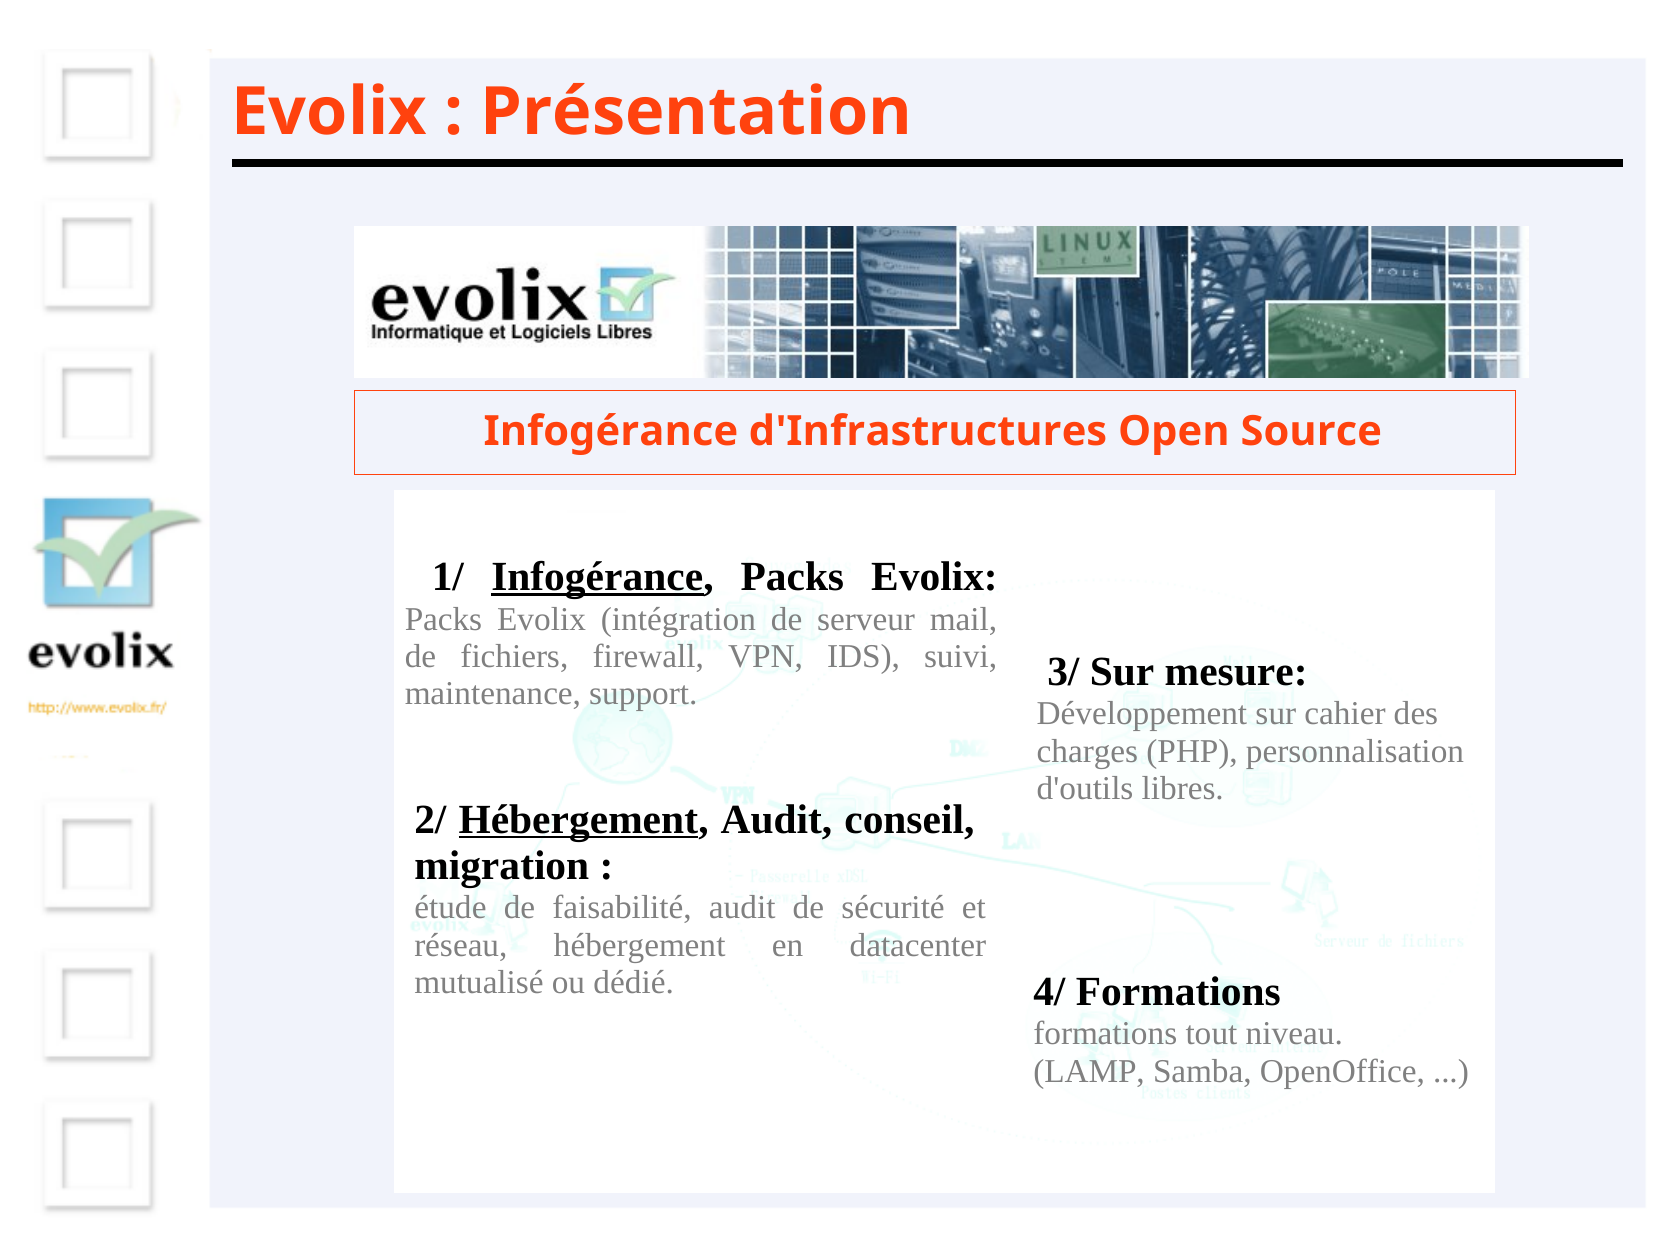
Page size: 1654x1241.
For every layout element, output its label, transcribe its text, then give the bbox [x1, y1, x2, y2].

text_box Infogérance d'Infrastructures Open Source [355, 401, 1515, 474]
text_box 1/ Infogérance, Packs Evolix: Packs Evolix (intégration de serveur mail, de fichiers, firewall, VPN, IDS), suivi, maintenance, support. [404, 553, 999, 750]
text_box Evolix : Présentation [231, 62, 913, 154]
text_box Infogérance d'Infrastructures Open Source [252, 401, 1598, 508]
picture [0, 49, 1654, 1218]
text_box 2/ Hébergement, Audit, conseil, migration : étude de faisabilité, audit de sécurité et réseau, hébergement en datacenter mutualisé ou dédié. [414, 795, 987, 1045]
text_box 3/ Sur mesure: Développement sur cahier des charges (PHP), personnalisation d'outils libres. [1036, 648, 1498, 807]
text_box 4/ Formations formations tout niveau. (LAMP, Samba, OpenOffice, ...) [1033, 968, 1581, 1090]
